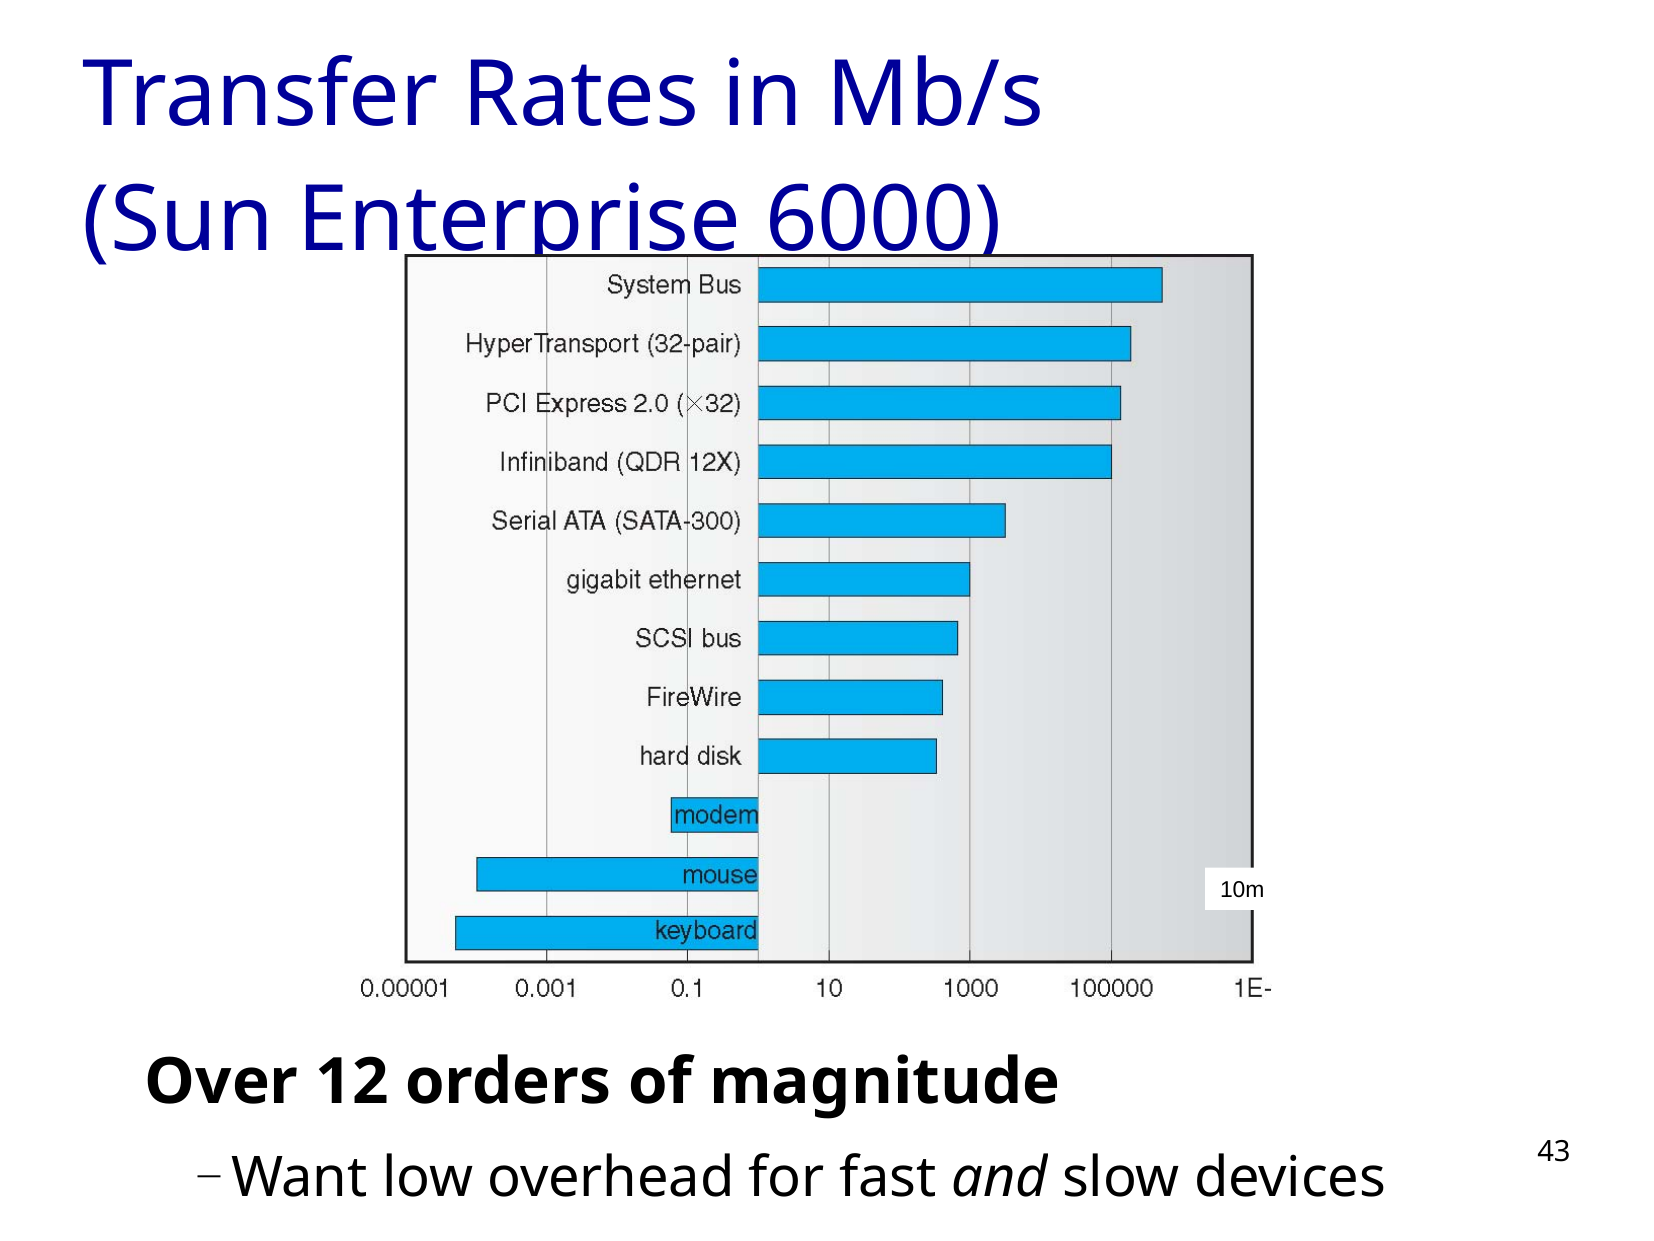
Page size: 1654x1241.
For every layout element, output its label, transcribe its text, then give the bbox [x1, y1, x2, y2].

list Over 12 orders of magnitude Want low overhead for fast and slow devices [110, 1035, 1606, 1213]
text_box 10m [1205, 867, 1280, 910]
title Transfer Rates in Mb/s (Sun Enterprise 6000) [82, 1, 1571, 305]
picture [360, 254, 1272, 1003]
